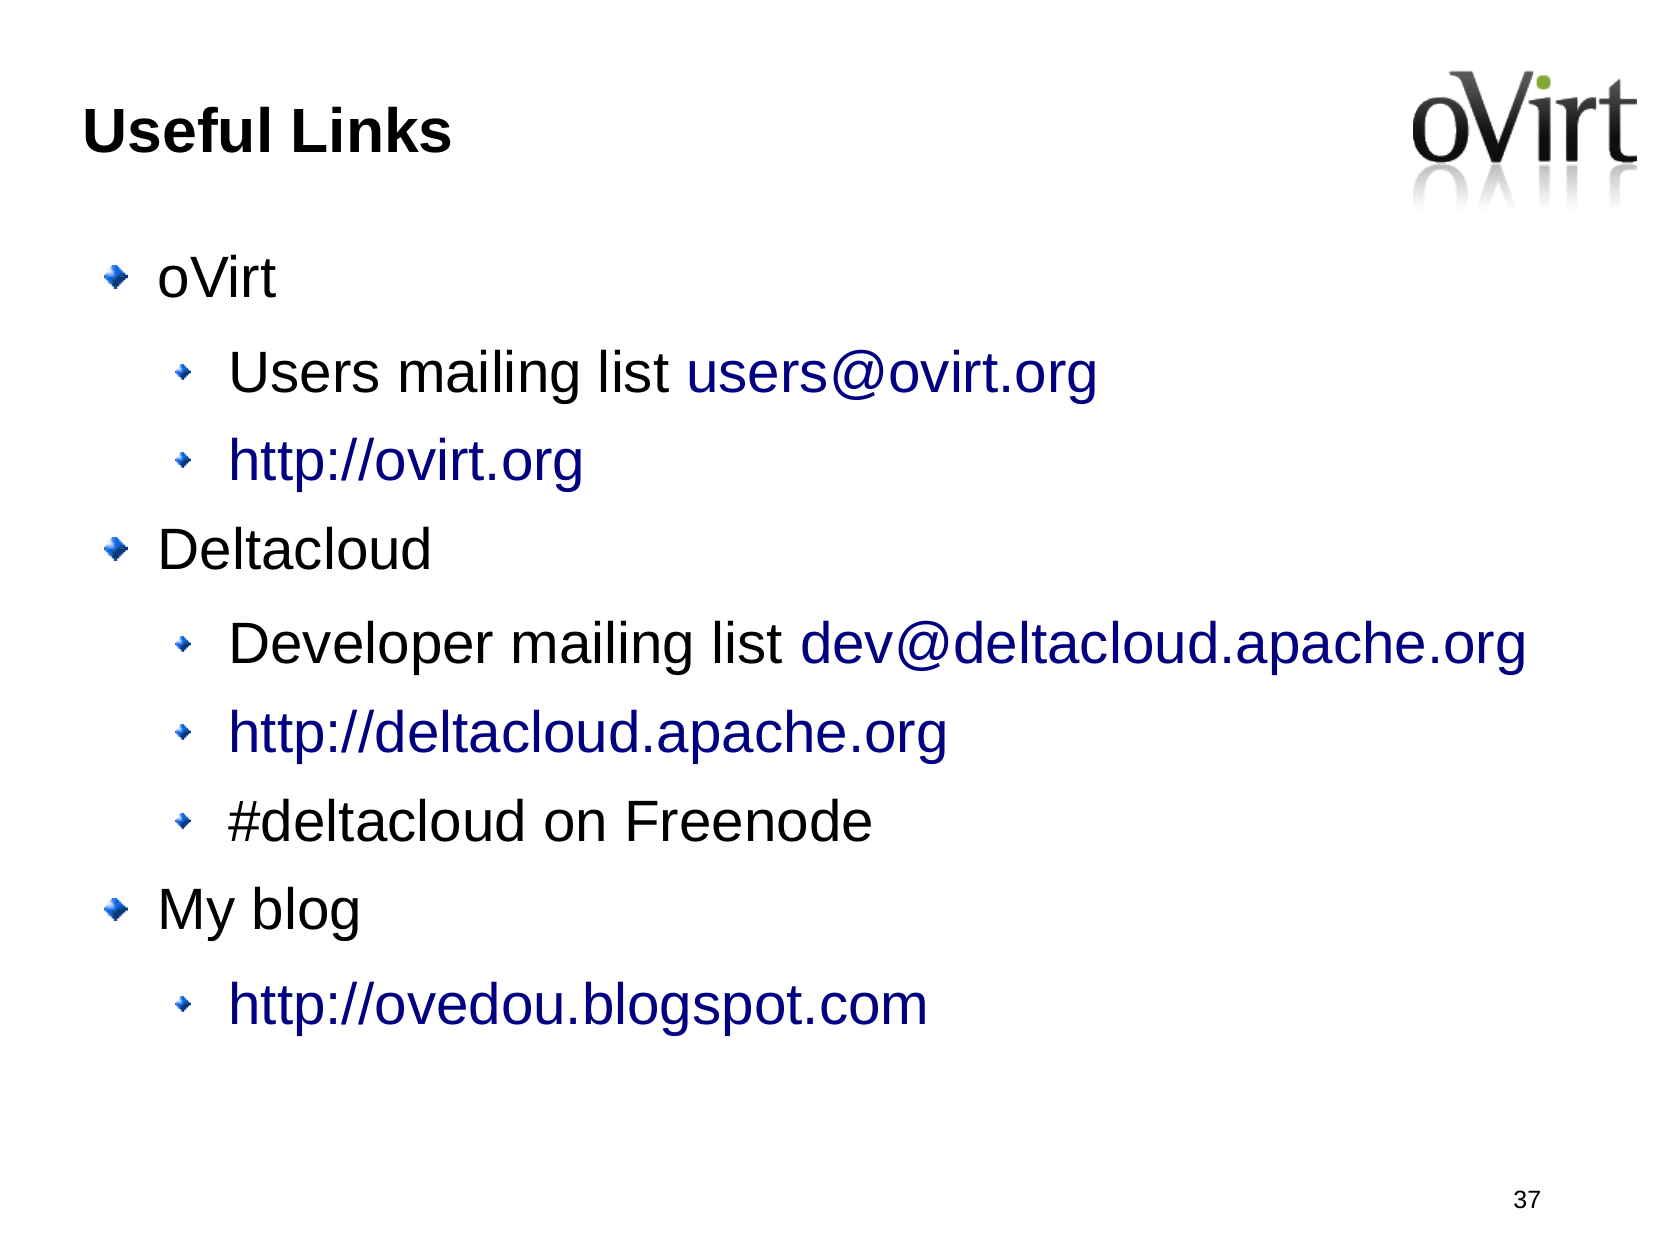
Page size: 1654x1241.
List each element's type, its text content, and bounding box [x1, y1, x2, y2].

list oVirt Users mailing list users@ovirt.org http://ovirt.org Deltacloud Developer mailing list dev@deltacloud.apache.org http://deltacloud.apache.org #deltacloud on Freenode My blog http://ovedou.blogspot.com [86, 244, 1576, 1039]
picture [1413, 63, 1637, 212]
title Useful Links [82, 37, 1303, 226]
